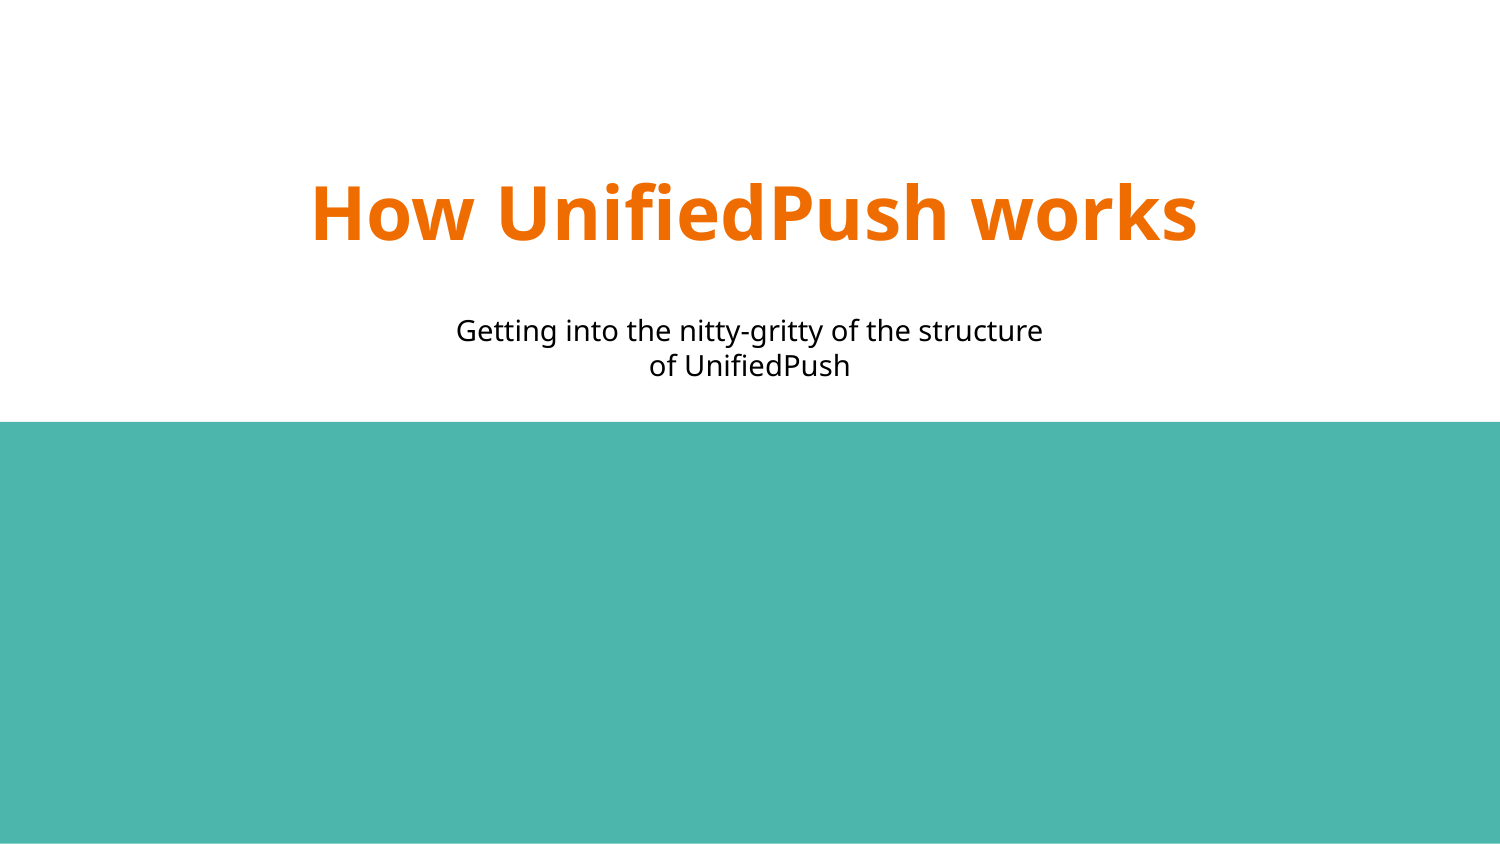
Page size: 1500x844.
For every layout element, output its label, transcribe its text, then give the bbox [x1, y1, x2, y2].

title How UnifiedPush works [51, 133, 1458, 289]
text_box Getting into the nitty-gritty of the structure of UnifiedPush [436, 297, 1064, 398]
